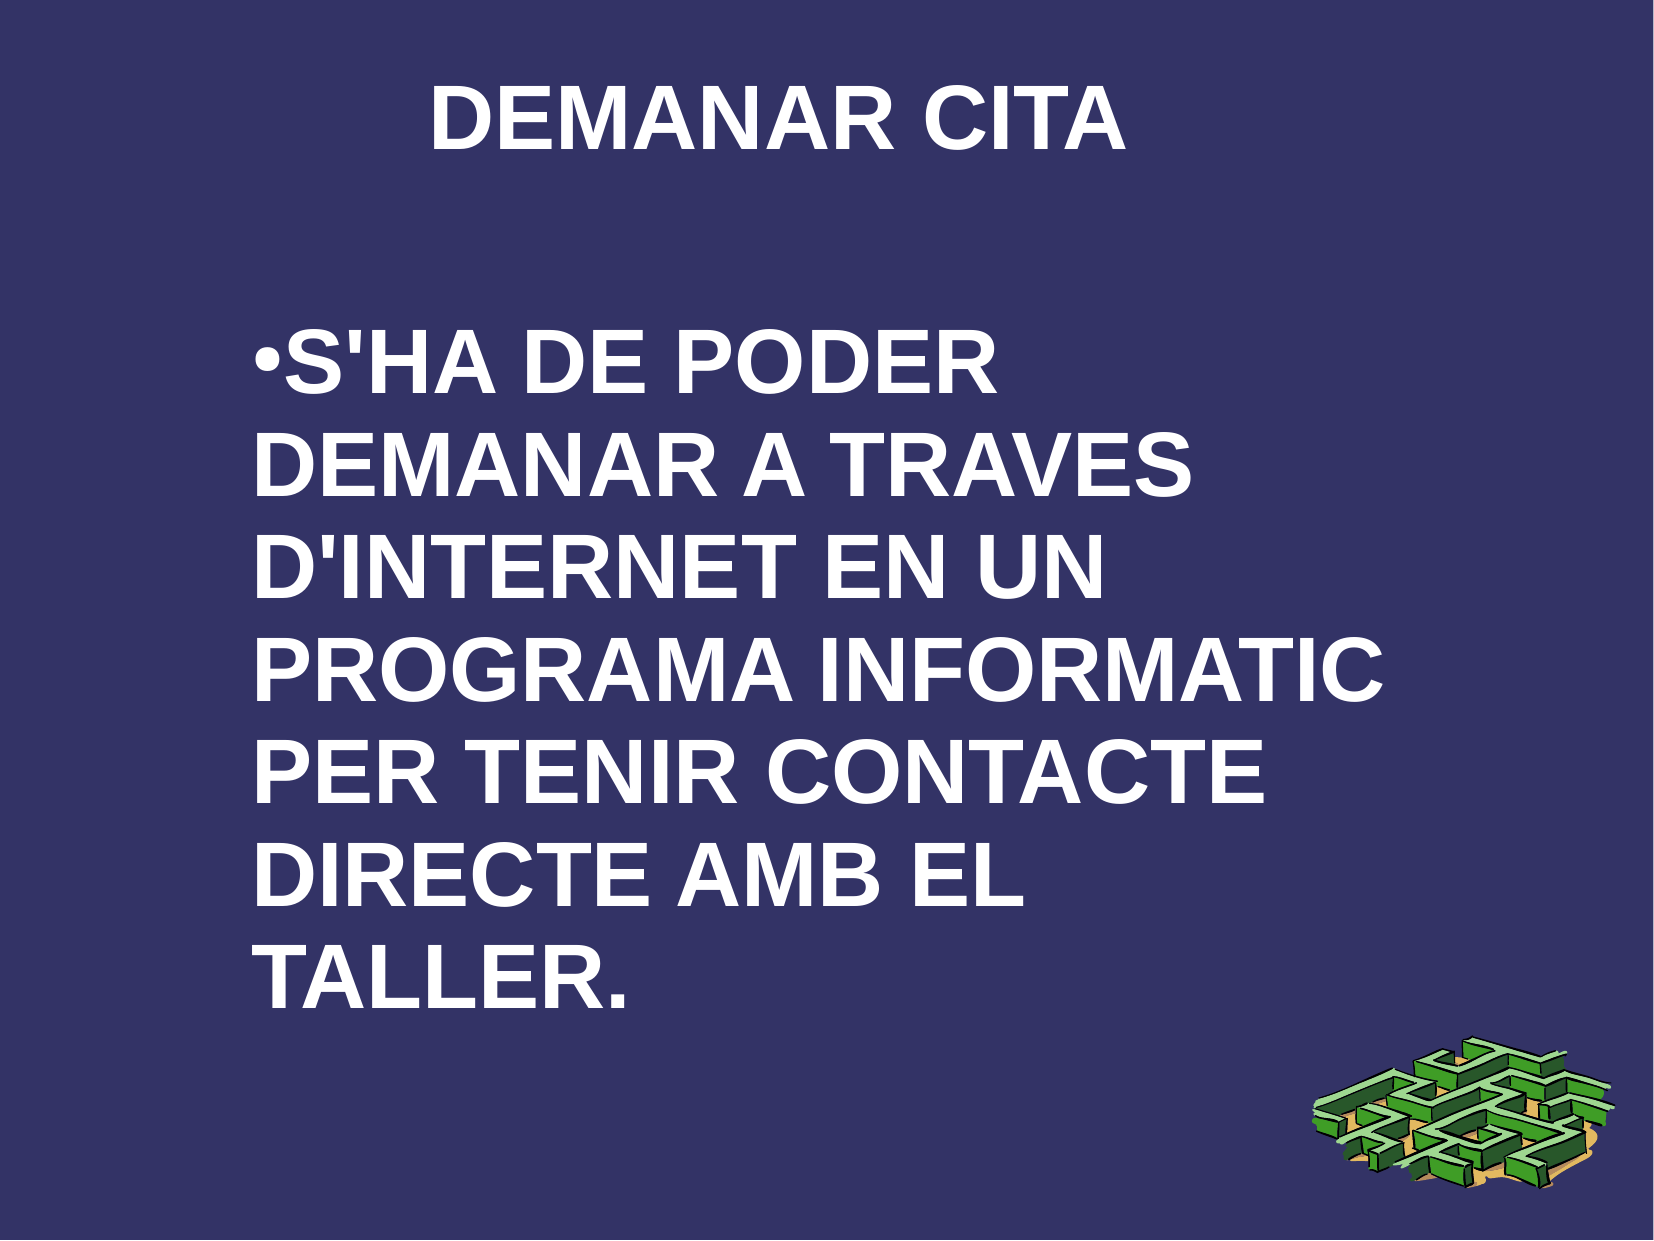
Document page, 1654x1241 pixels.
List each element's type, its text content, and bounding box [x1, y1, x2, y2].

text_box DEMANAR CITA [413, 59, 1418, 177]
text_box S'HA DE PODER DEMANAR A TRAVES D'INTERNET EN UN PROGRAMA INFORMATIC PER TENIR CONTACTE DIRECTE AMB EL TALLER. [236, 303, 1418, 1036]
